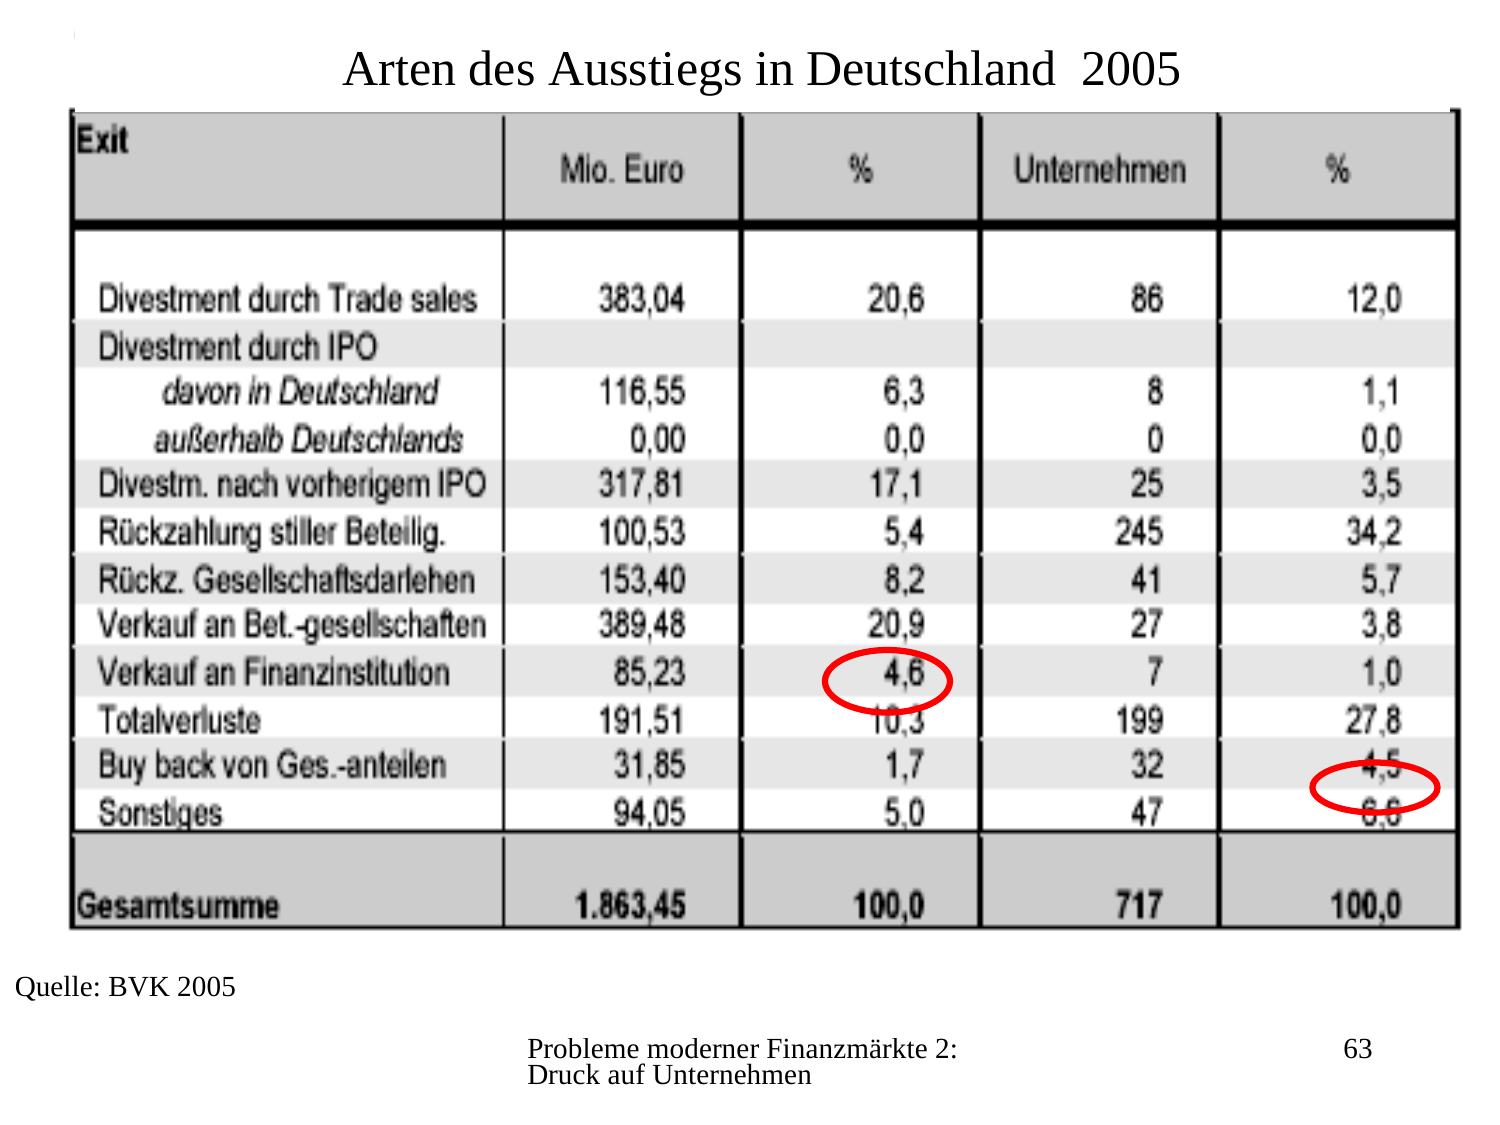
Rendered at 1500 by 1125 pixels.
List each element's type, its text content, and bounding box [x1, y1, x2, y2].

text_box Quelle: BVK 2005 [0, 962, 663, 1011]
text_box Arten des Ausstiegs in Deutschland 2005 [74, 24, 1450, 113]
picture [0, 0, 1500, 1038]
